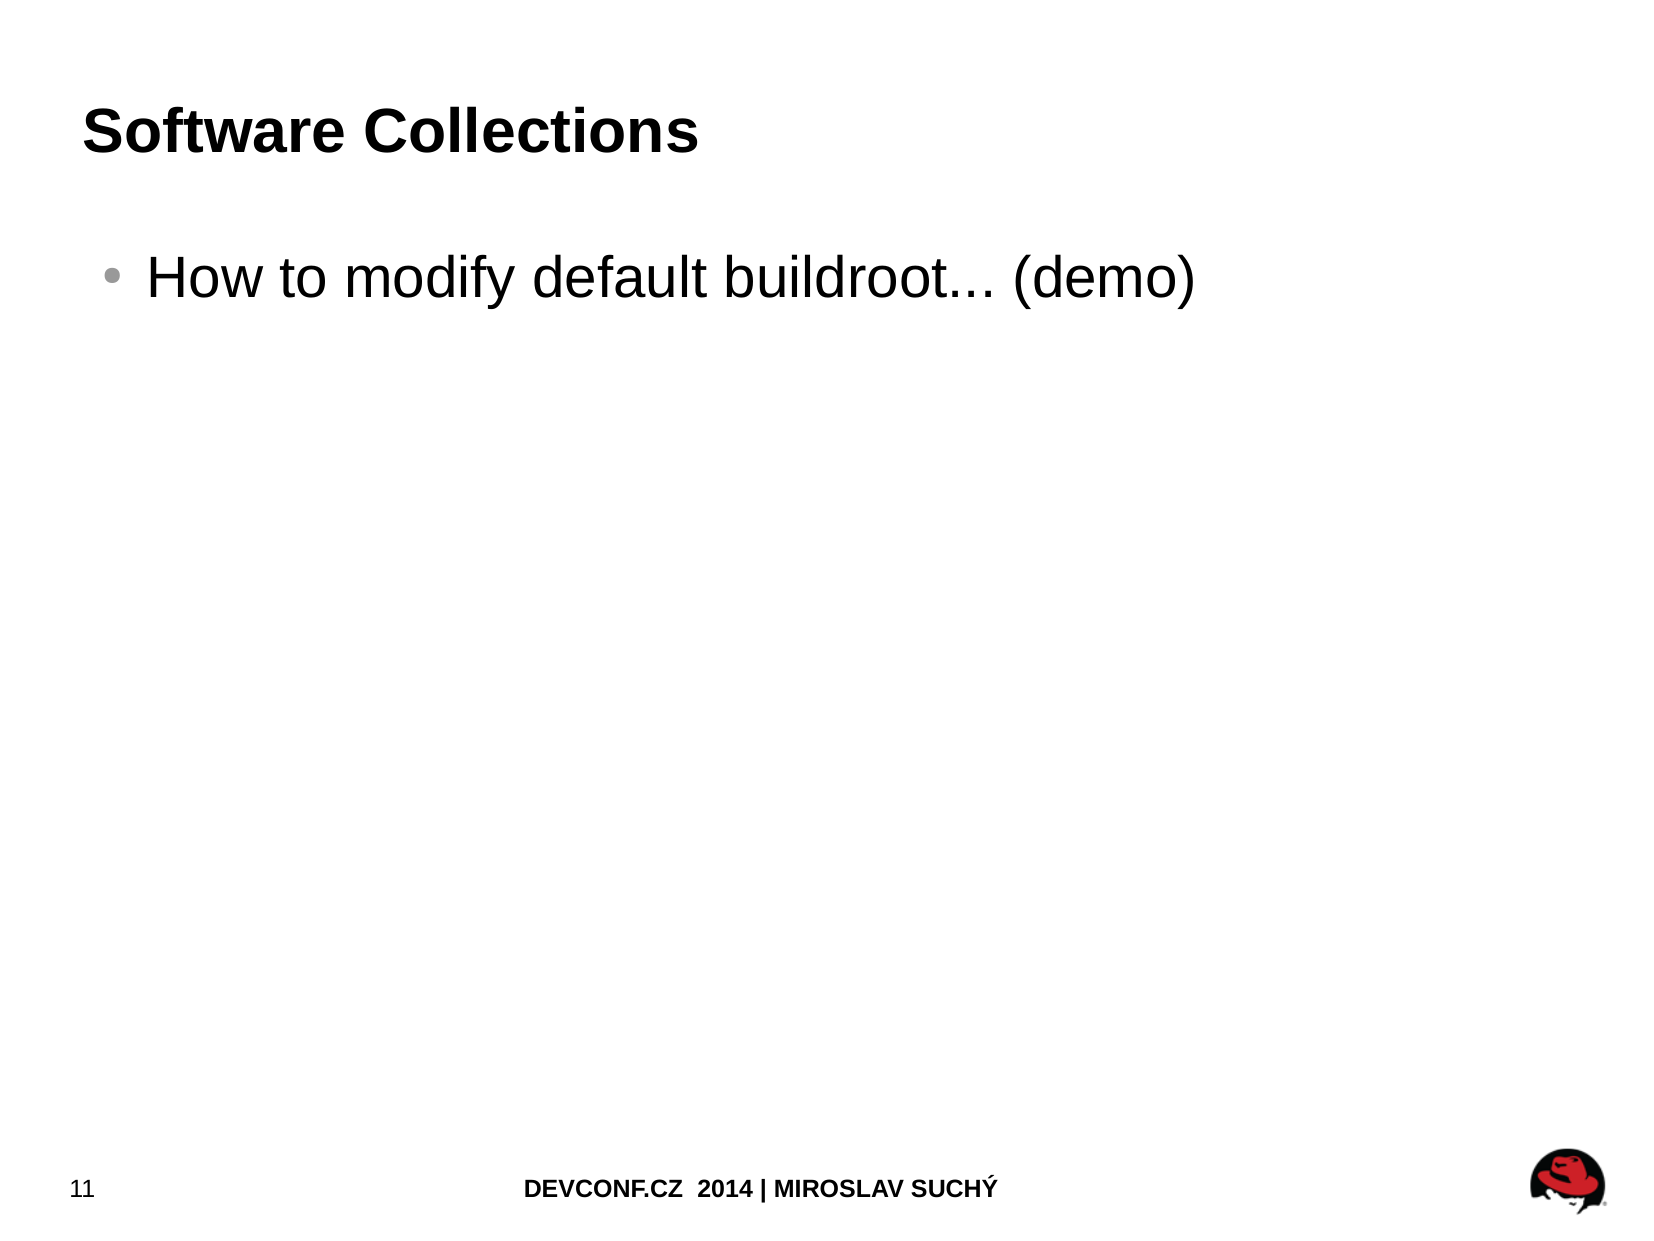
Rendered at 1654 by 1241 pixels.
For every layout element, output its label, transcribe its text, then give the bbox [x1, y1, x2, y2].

picture [1529, 1146, 1613, 1224]
title Software Collections [82, 45, 1571, 218]
list How to modify default buildroot... (demo) [86, 244, 1576, 1024]
